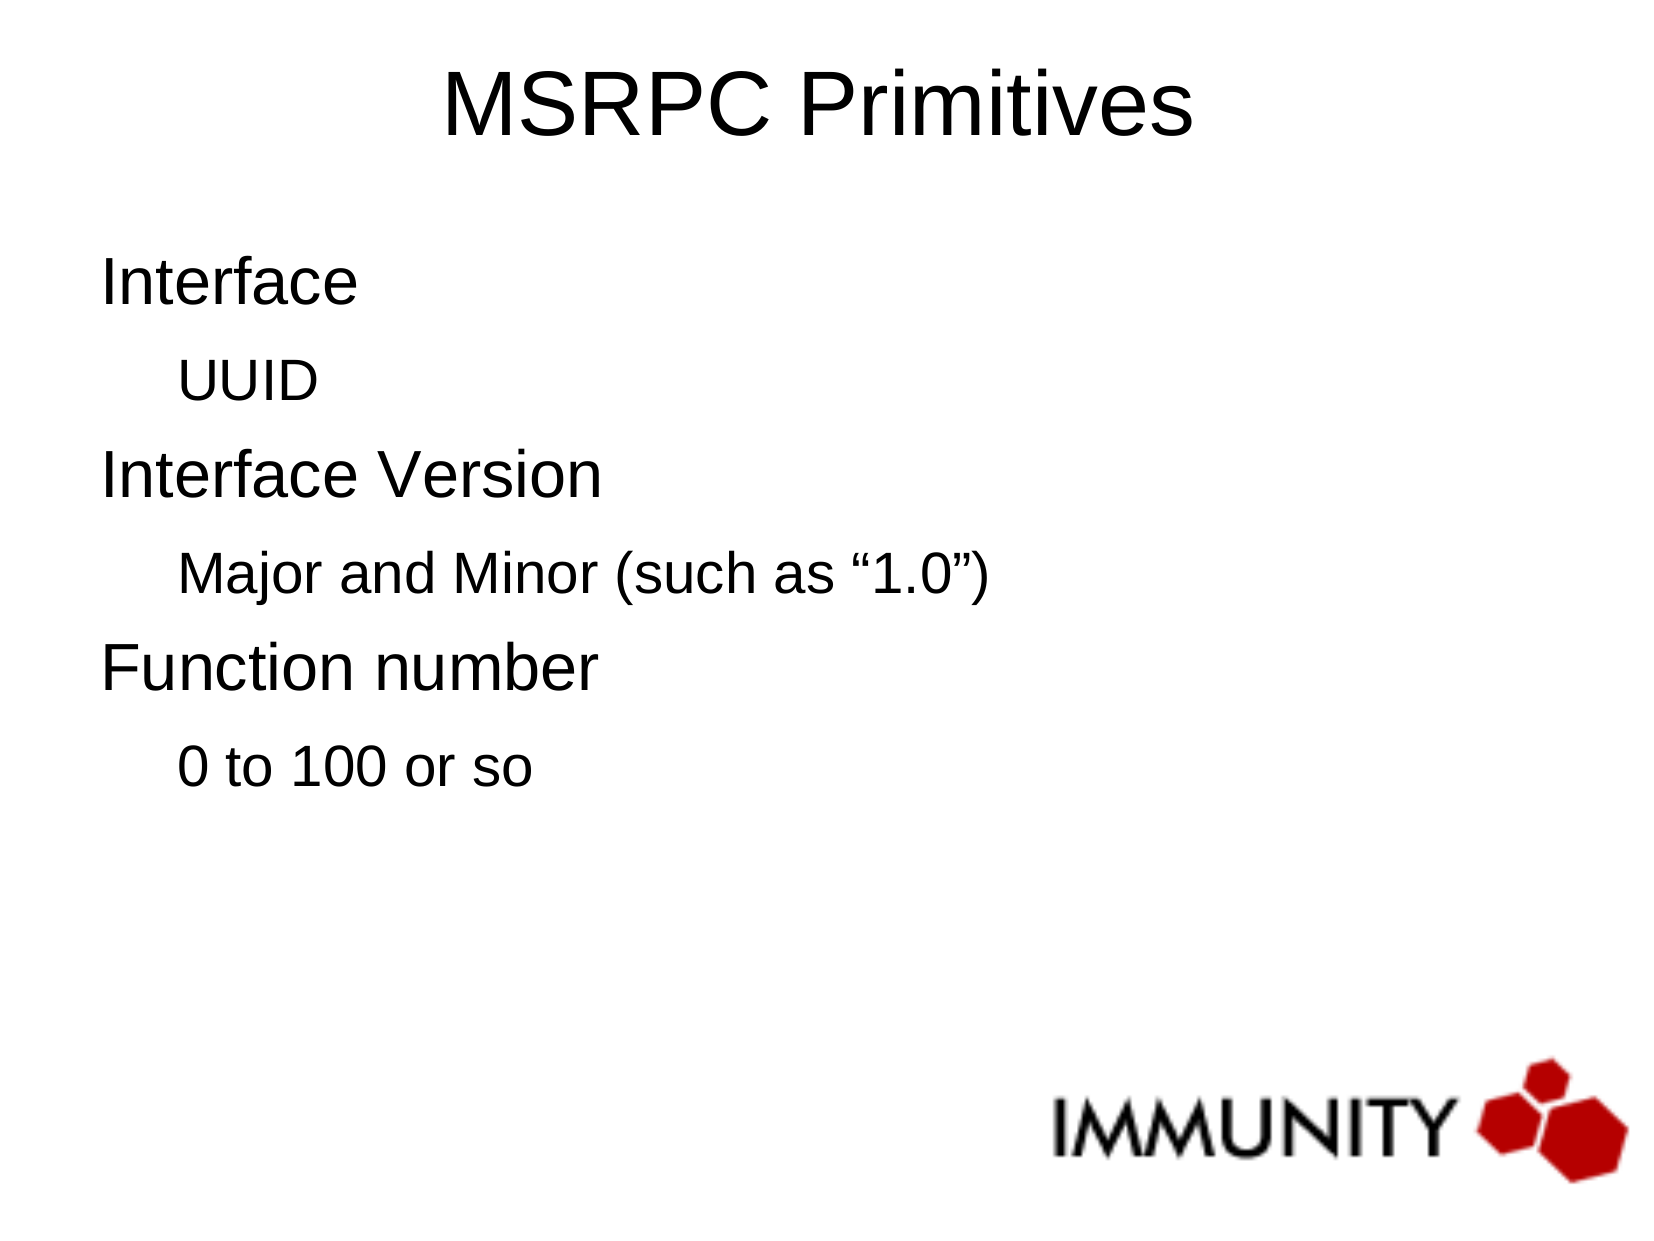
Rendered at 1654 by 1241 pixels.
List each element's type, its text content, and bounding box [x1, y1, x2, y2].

title MSRPC Primitives [75, 0, 1564, 208]
list Interface UUID Interface Version Major and Minor (such as “1.0”) Function number 0 to 100 or so [82, 243, 1571, 1109]
picture [1006, 1017, 1654, 1241]
